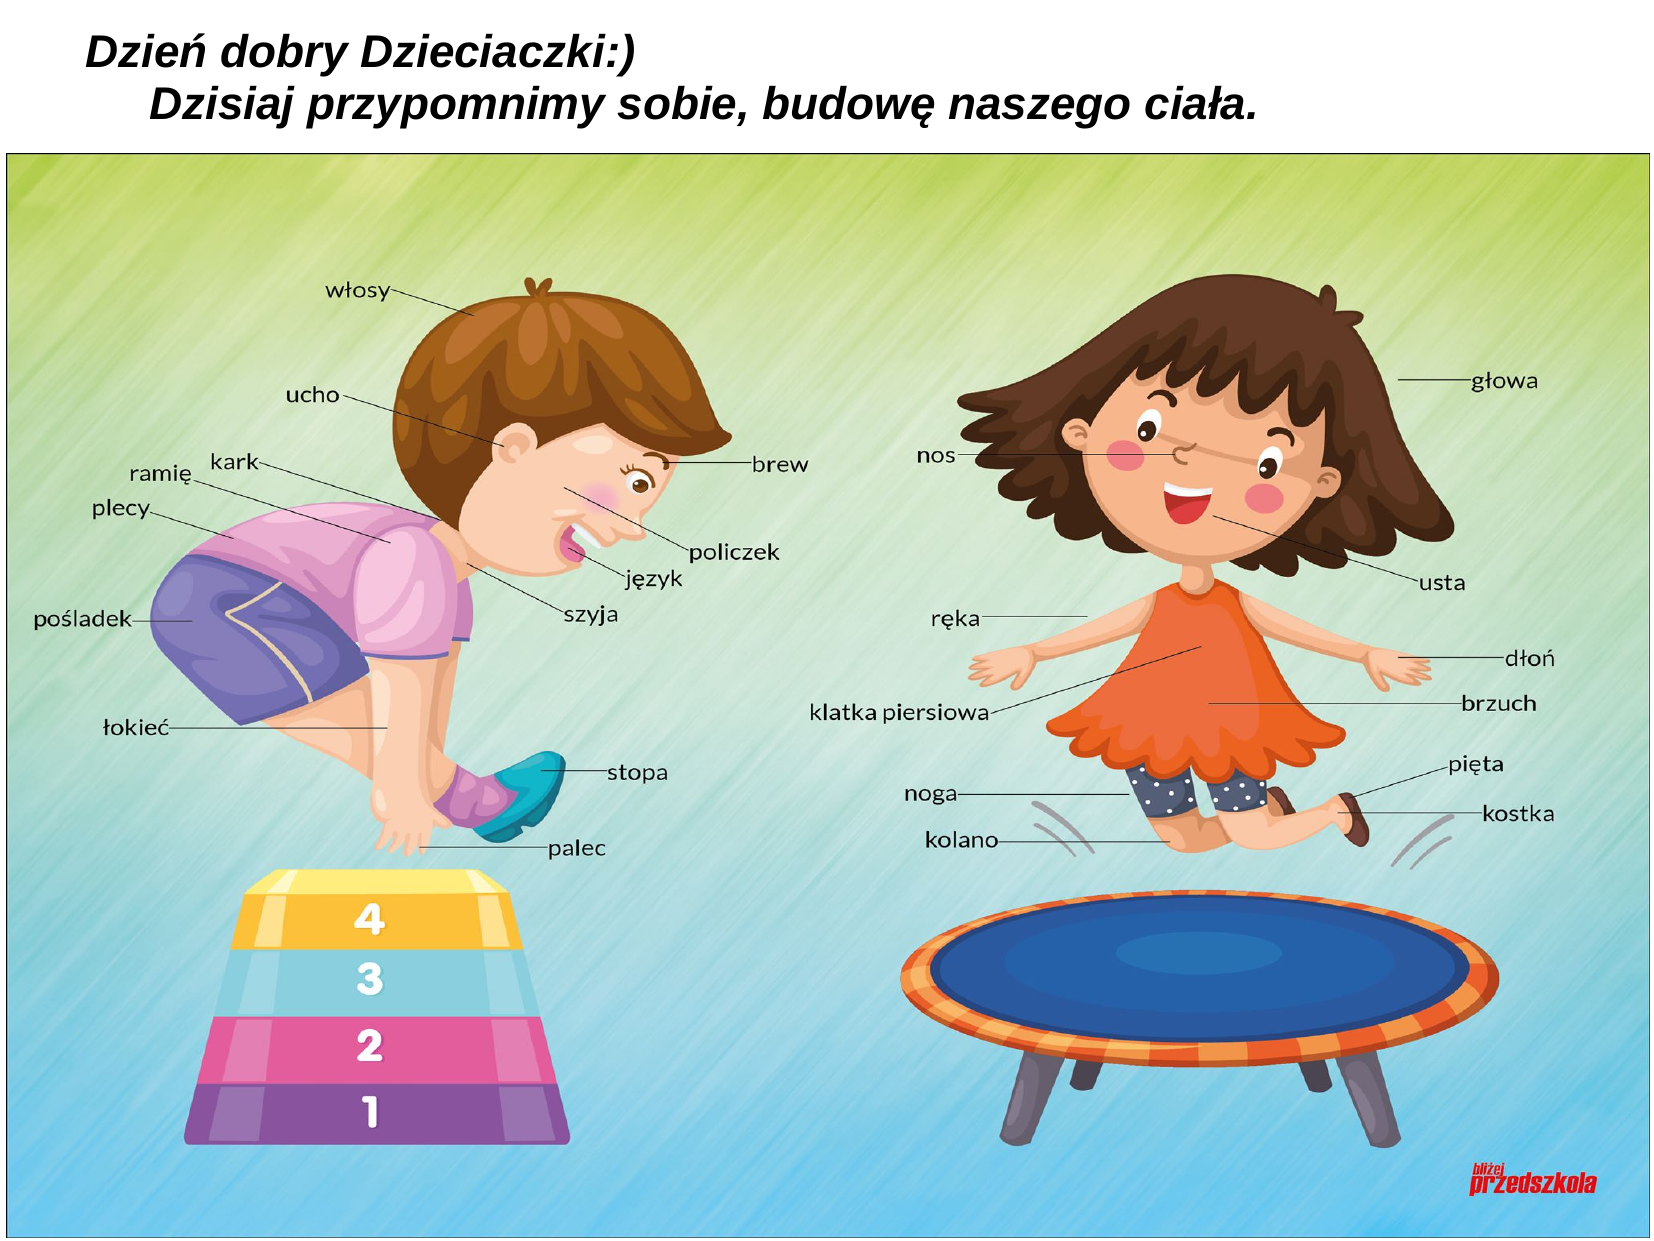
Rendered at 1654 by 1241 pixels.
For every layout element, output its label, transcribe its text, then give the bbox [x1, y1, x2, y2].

text_box Dzień dobry Dzieciaczki:) Dzisiaj przypomnimy sobie, budowę naszego ciała. [70, 18, 1430, 153]
picture [6, 153, 1650, 1238]
